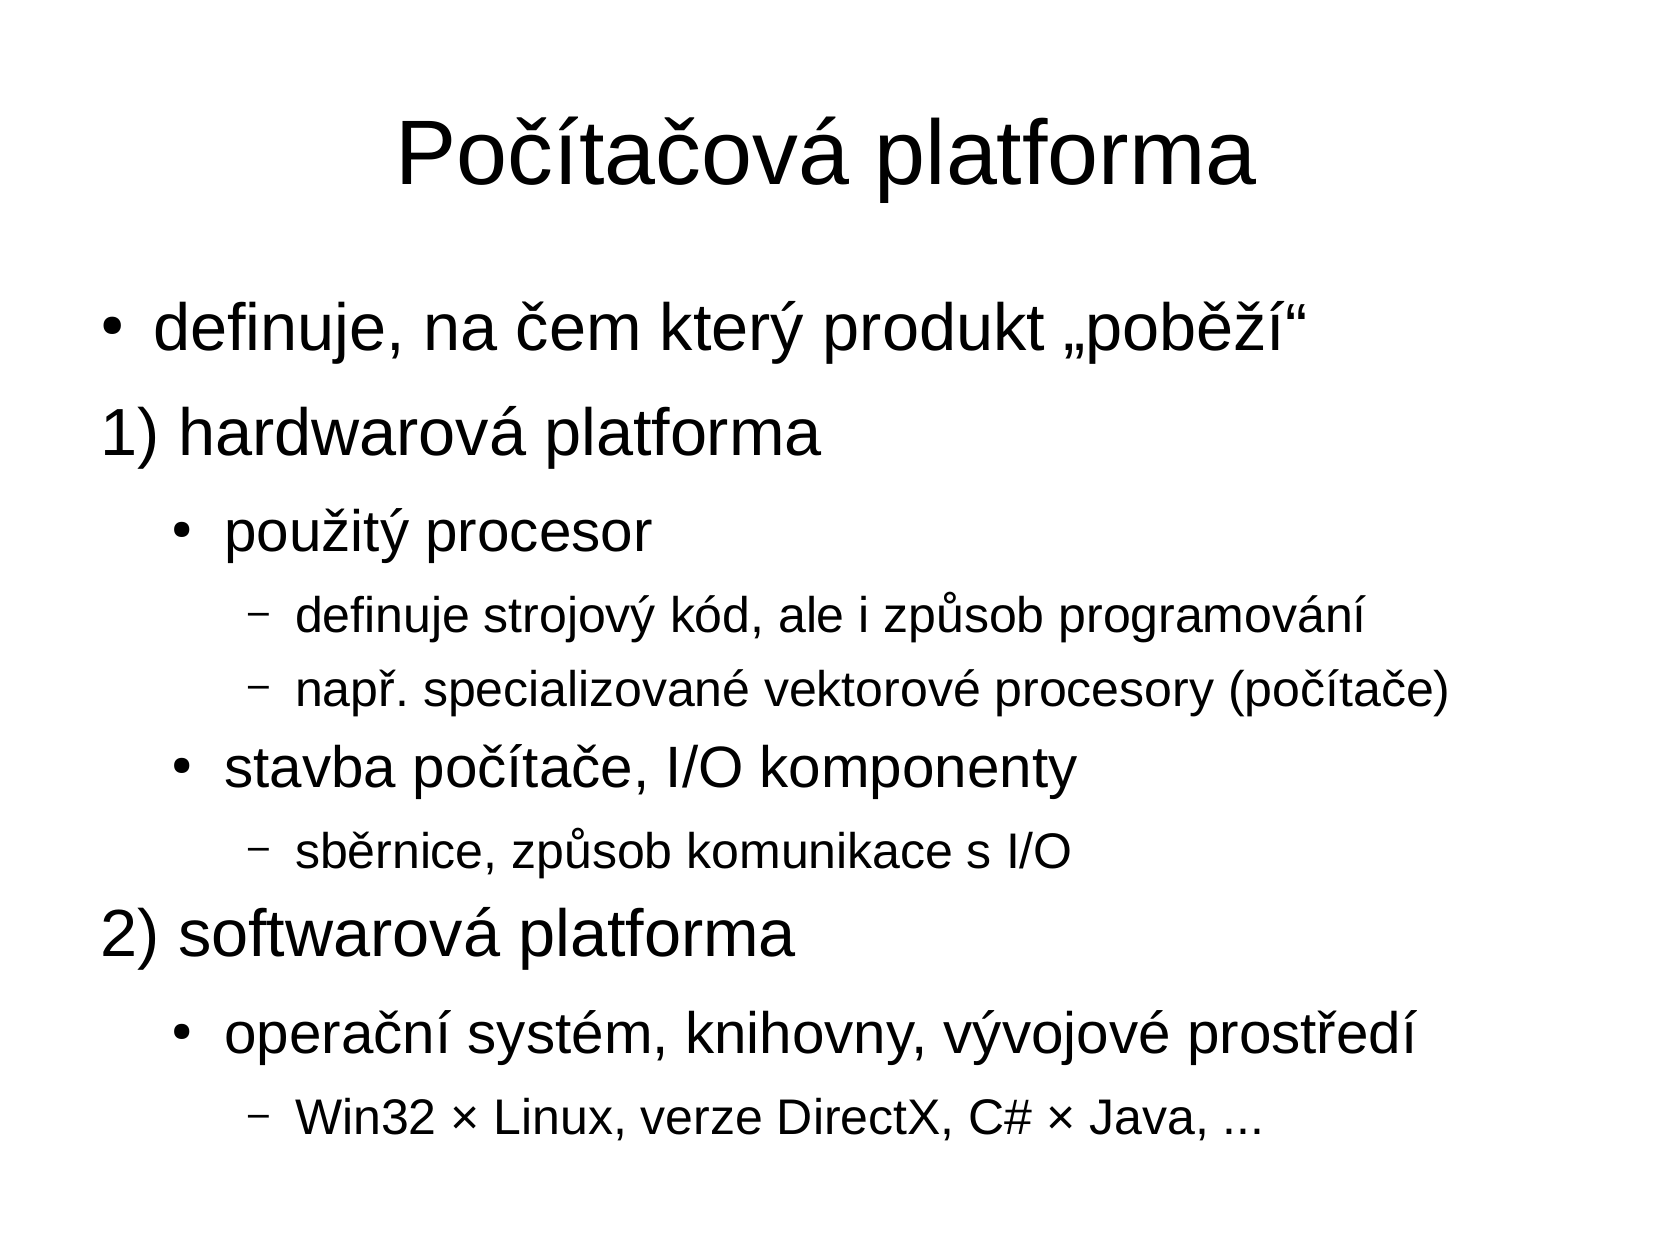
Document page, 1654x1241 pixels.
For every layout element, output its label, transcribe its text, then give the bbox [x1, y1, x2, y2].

title Počítačová platforma [82, 56, 1571, 250]
list definuje, na čem který produkt „poběží“ hardwarová platforma použitý procesor definuje strojový kód, ale i způsob programování např. specializované vektorové procesory (počítače) stavba počítače, I/O komponenty sběrnice, způsob komunikace s I/O softwarová platforma operační systém, knihovny, vývojové prostředí Win32 × Linux, verze DirectX, C# × Java, ... [82, 290, 1571, 1145]
